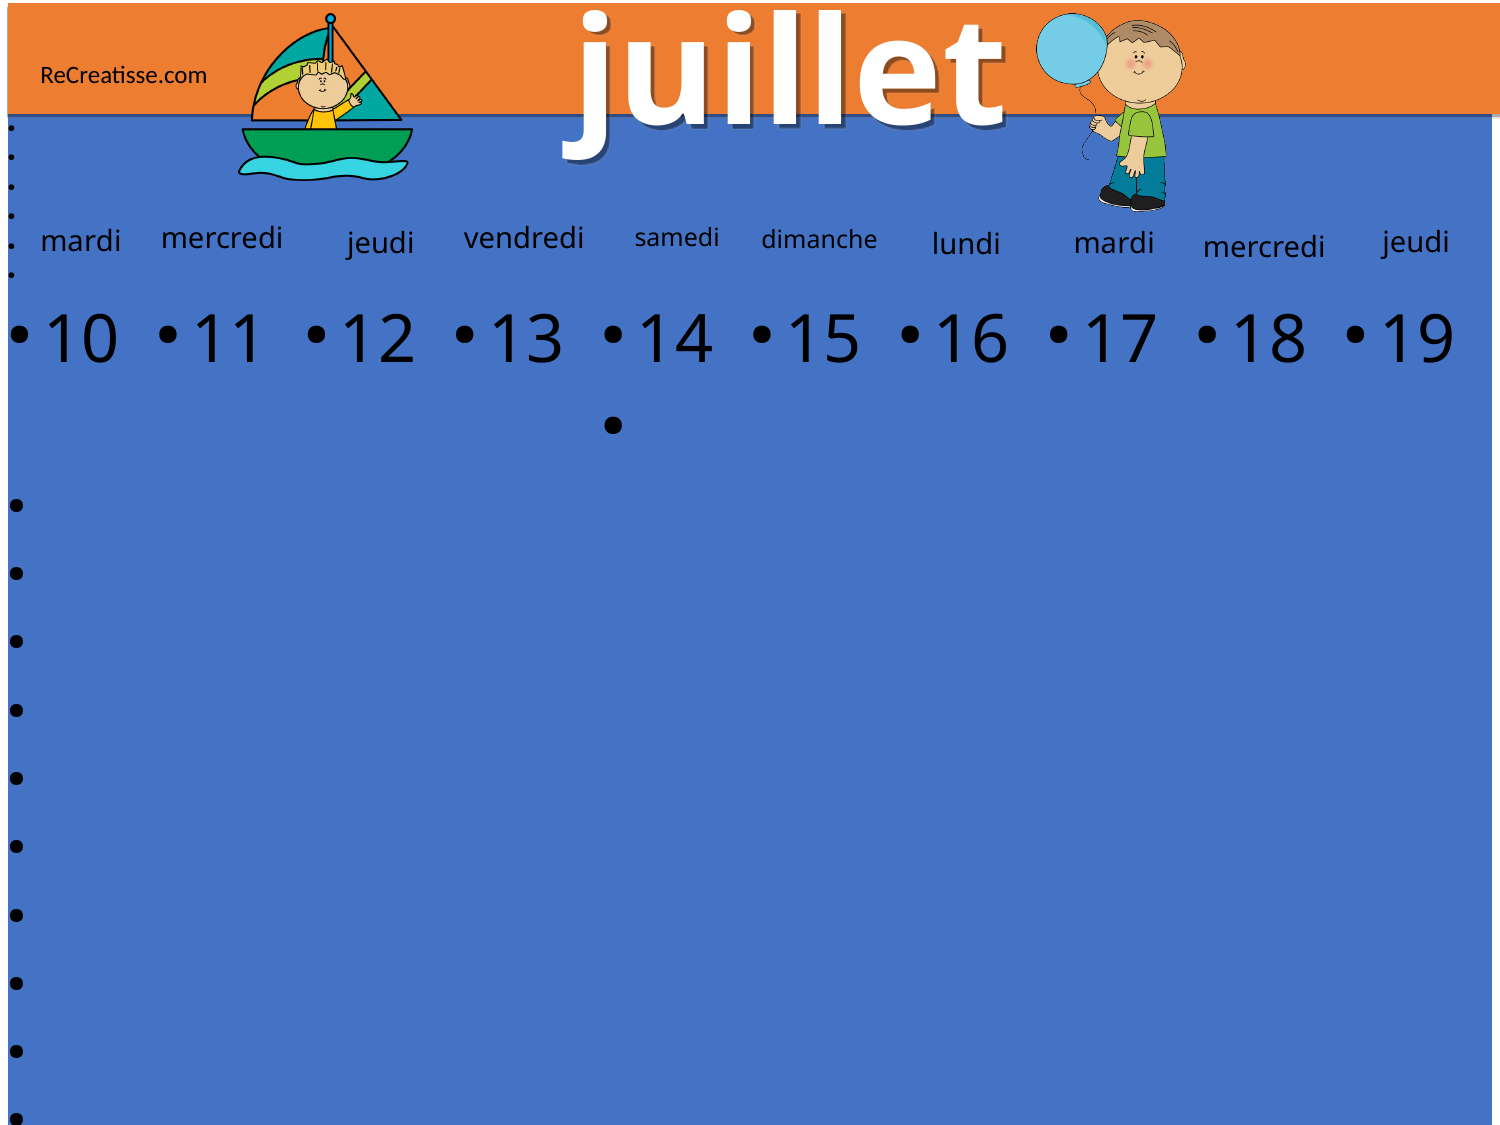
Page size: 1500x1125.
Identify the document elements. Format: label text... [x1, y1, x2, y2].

text_box ReCreatisse.com [25, 51, 223, 96]
text_box [1023, 3, 1500, 114]
table_header [898, 114, 1047, 291]
text_box juillet [557, 0, 1023, 162]
table_cell 15 [750, 291, 898, 473]
table_header [601, 162, 750, 291]
table_cell 10 [8, 291, 156, 473]
table_cell [1195, 473, 1344, 1125]
table_header [1195, 114, 1344, 291]
picture [238, 13, 413, 181]
table_cell 16 [898, 291, 1047, 473]
table_cell [1344, 473, 1492, 1125]
table_header [453, 114, 601, 291]
text_box jeudi [332, 217, 430, 267]
table_cell [156, 473, 305, 1125]
table_header [1344, 114, 1492, 291]
table_header [8, 114, 156, 291]
text_box mardi [1058, 217, 1170, 267]
text_box mercredi [1188, 221, 1341, 271]
text_box lundi [917, 218, 1016, 268]
table_cell 11 [156, 291, 305, 473]
table_cell [1047, 473, 1195, 1125]
table_cell [305, 473, 453, 1125]
table_header [1047, 114, 1195, 291]
table_cell 14 [601, 291, 750, 473]
text_box [8, 3, 557, 114]
text_box dimanche [746, 216, 893, 261]
table_cell [453, 473, 601, 1125]
picture [1036, 13, 1186, 212]
table_cell [750, 473, 898, 1125]
table_cell 13 [453, 291, 601, 473]
text_box jeudi [1367, 216, 1465, 266]
text_box vendredi [449, 212, 600, 262]
table_header [750, 162, 898, 291]
table_header [156, 114, 305, 291]
table_cell 12 [305, 291, 453, 473]
text_box mardi [25, 215, 137, 265]
table_header [305, 114, 453, 291]
table_cell 19 [1344, 291, 1492, 473]
table_cell [8, 473, 156, 1125]
table_cell 17 [1047, 291, 1195, 473]
table_cell [601, 473, 750, 1125]
text_box samedi [620, 214, 735, 259]
table_cell 18 [1195, 291, 1344, 473]
text_box mercredi [146, 212, 299, 262]
table_cell [898, 473, 1047, 1125]
